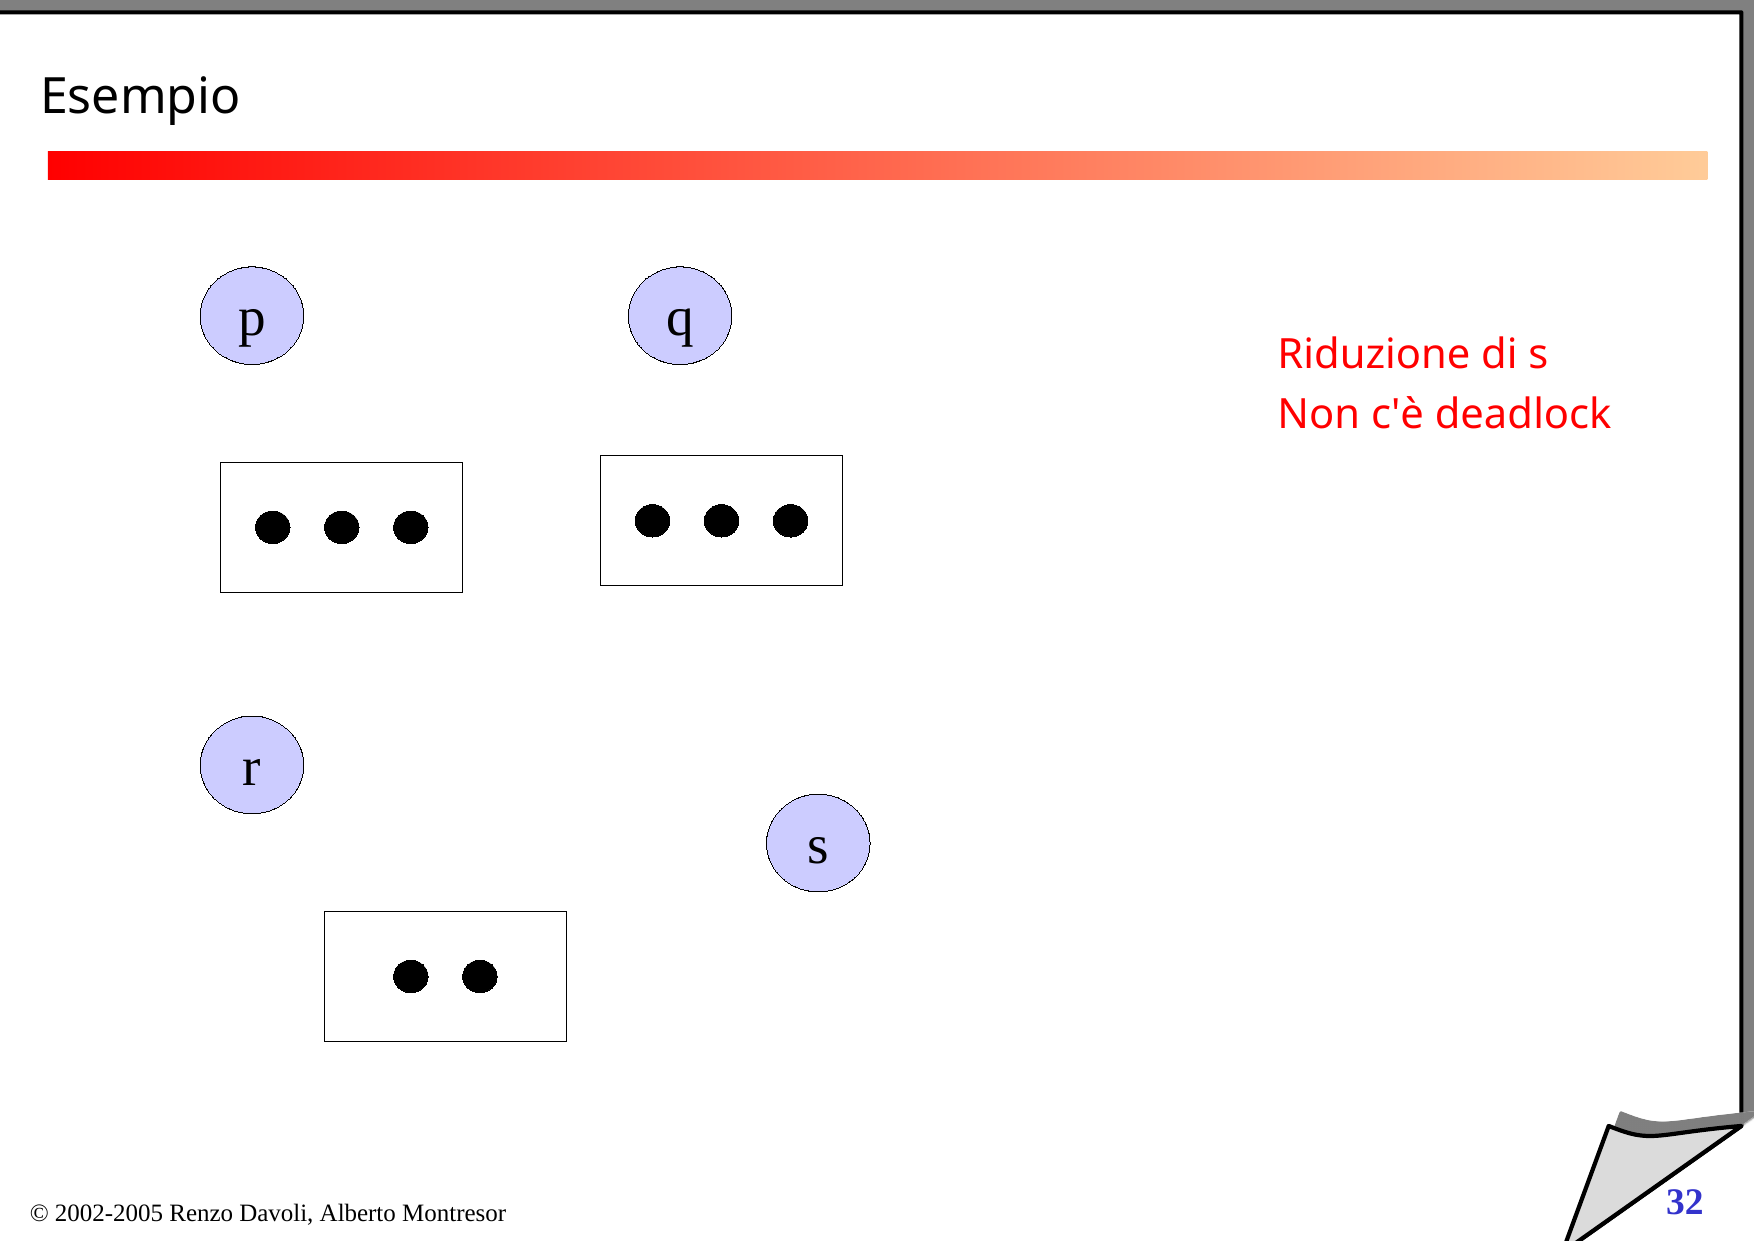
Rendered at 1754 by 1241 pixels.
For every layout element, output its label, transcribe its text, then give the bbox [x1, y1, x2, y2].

text_box Riduzione di s Non c'è deadlock [1277, 321, 1667, 453]
text_box q [628, 266, 732, 365]
text_box p [200, 266, 304, 365]
text_box q [750, 152, 754, 179]
text_box s [766, 794, 871, 892]
text_box [255, 511, 291, 544]
text_box [704, 504, 739, 538]
text_box [635, 504, 670, 538]
text_box [773, 504, 808, 538]
text_box [324, 511, 360, 544]
text_box [393, 960, 429, 993]
title Esempio [40, 49, 1714, 144]
text_box [462, 960, 498, 993]
text_box [393, 511, 429, 544]
text_box r [200, 716, 304, 814]
